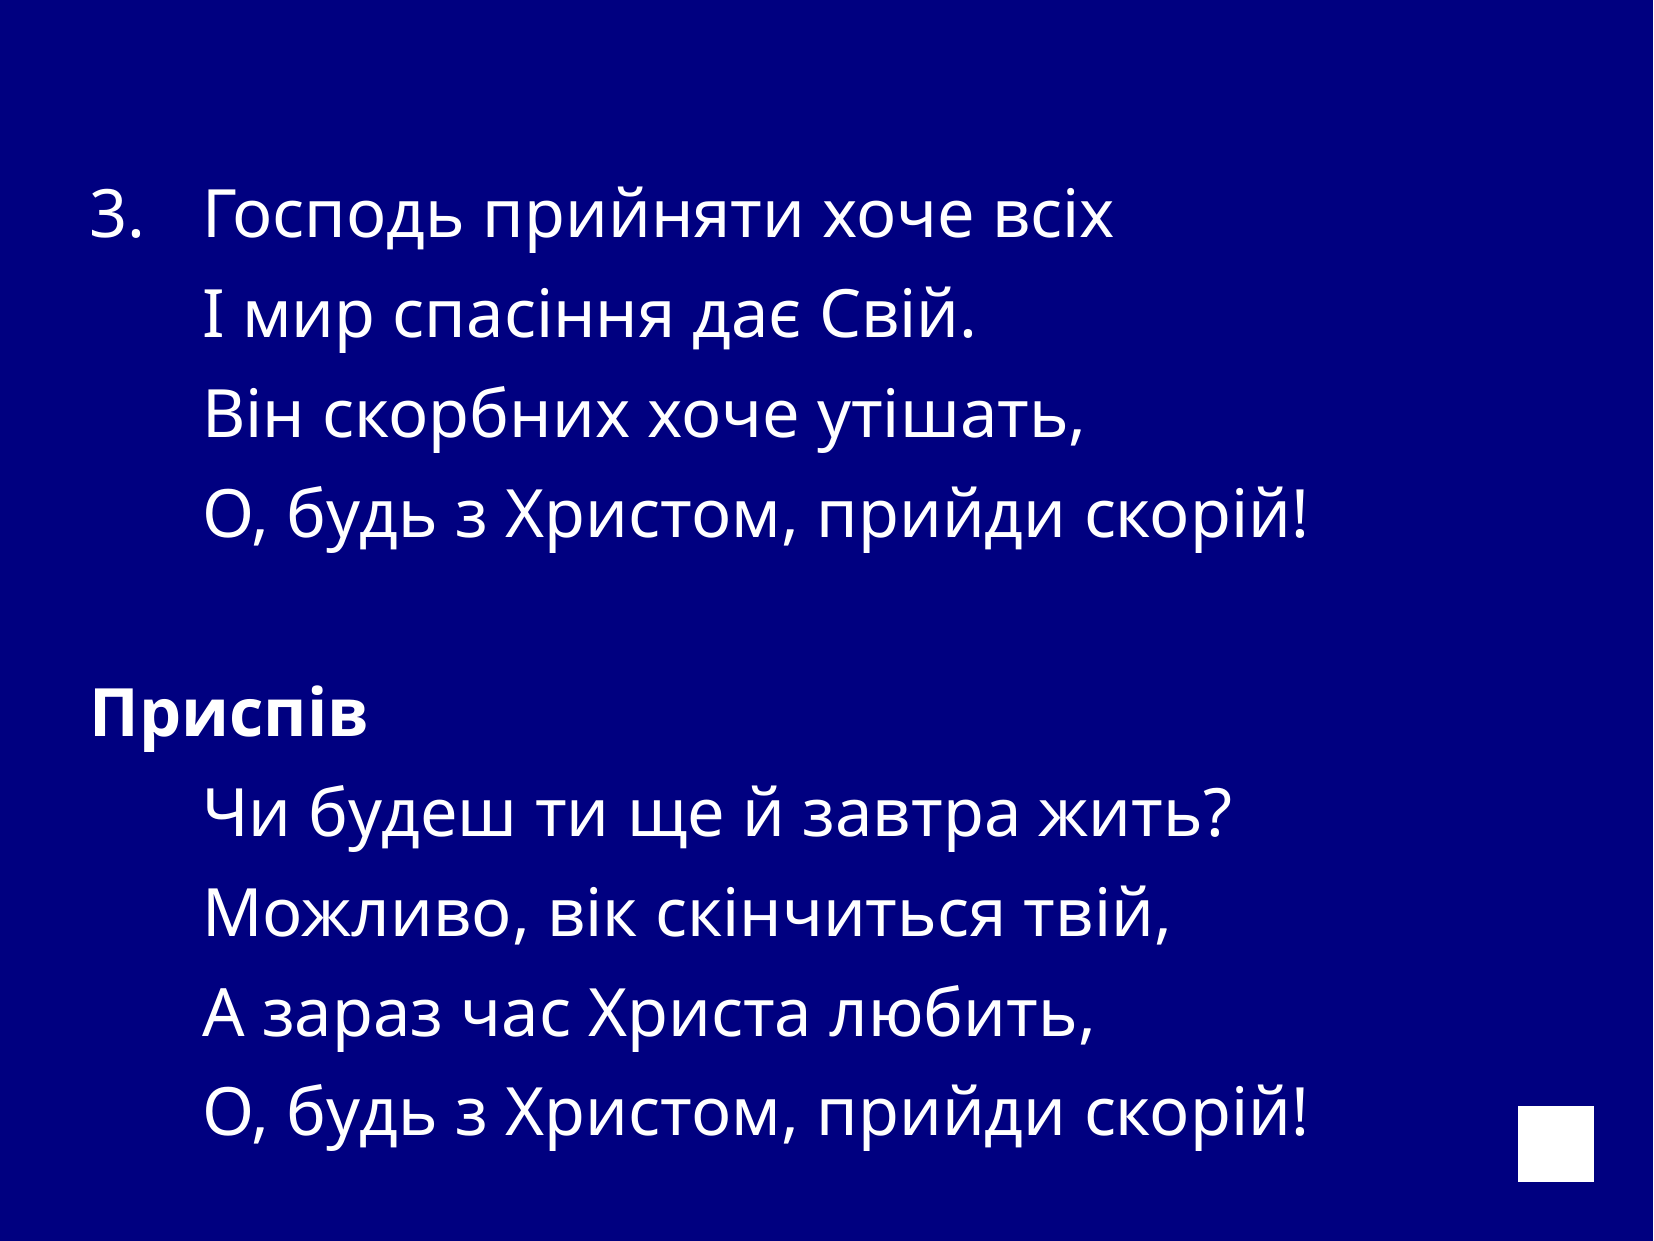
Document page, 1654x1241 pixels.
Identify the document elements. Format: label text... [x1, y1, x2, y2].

text_box 3. Господь прийняти хоче всіх І мир спасіння дає Свій. Він скорбних хоче утішать, О, будь з Христом, прийди скорій! Приспів Чи будеш ти ще й завтра жить? Можливо, вік скінчиться твій, А зараз час Христа любить, О, будь з Христом, прийди скорій! [75, 150, 1576, 1163]
text_box [1518, 1106, 1594, 1182]
